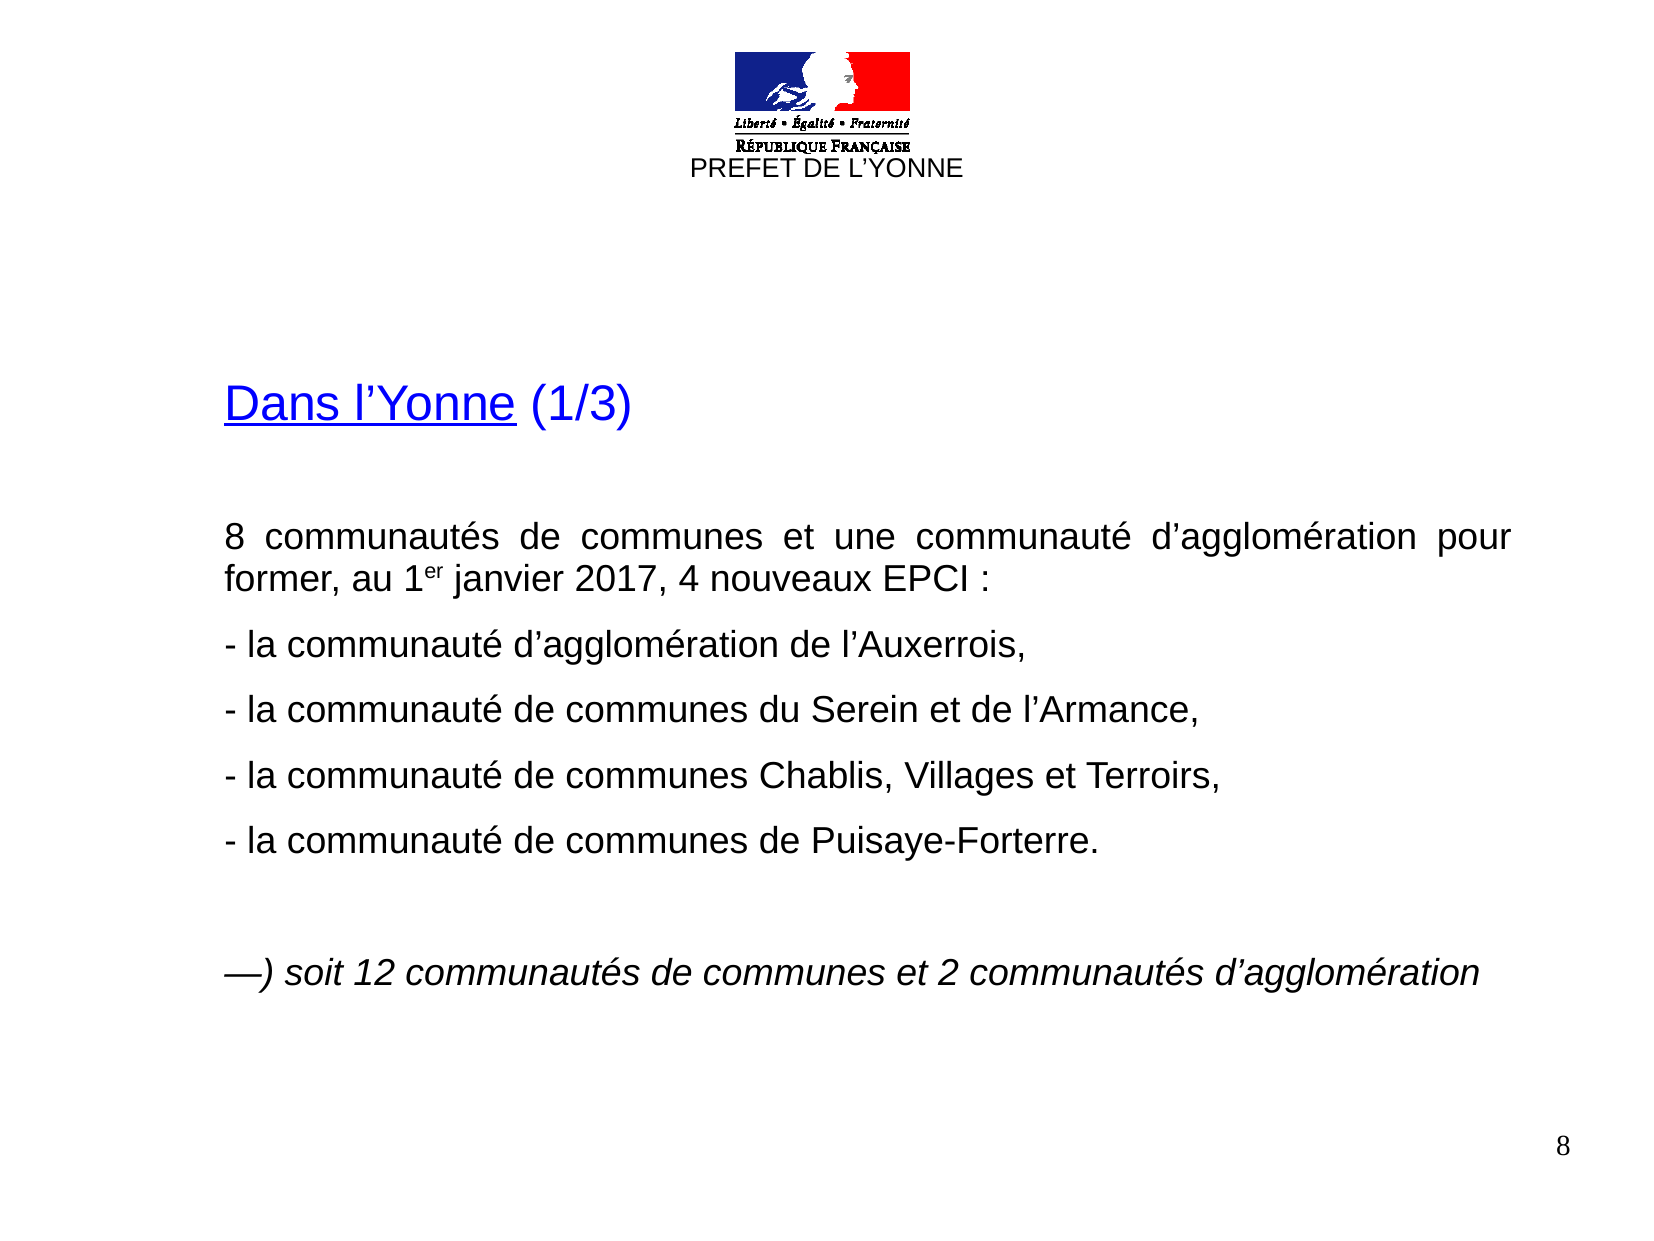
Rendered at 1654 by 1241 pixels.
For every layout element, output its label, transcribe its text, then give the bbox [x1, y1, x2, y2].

title PREFET DE L’YONNE [82, 49, 1571, 257]
chart [733, 49, 910, 154]
list Dans l’Yonne (1/3) 8 communautés de communes et une communauté d’agglomération pour former, au 1er janvier 2017, 4 nouveaux EPCI : - la communauté d’agglomération de l’Auxerrois, - la communauté de communes du Serein et de l’Armance, - la communauté de communes Chablis, Villages et Terroirs, - la communauté de communes de Puisaye-Forterre. —) soit 12 communautés de communes et 2 communautés d’agglomération [82, 290, 1512, 1134]
